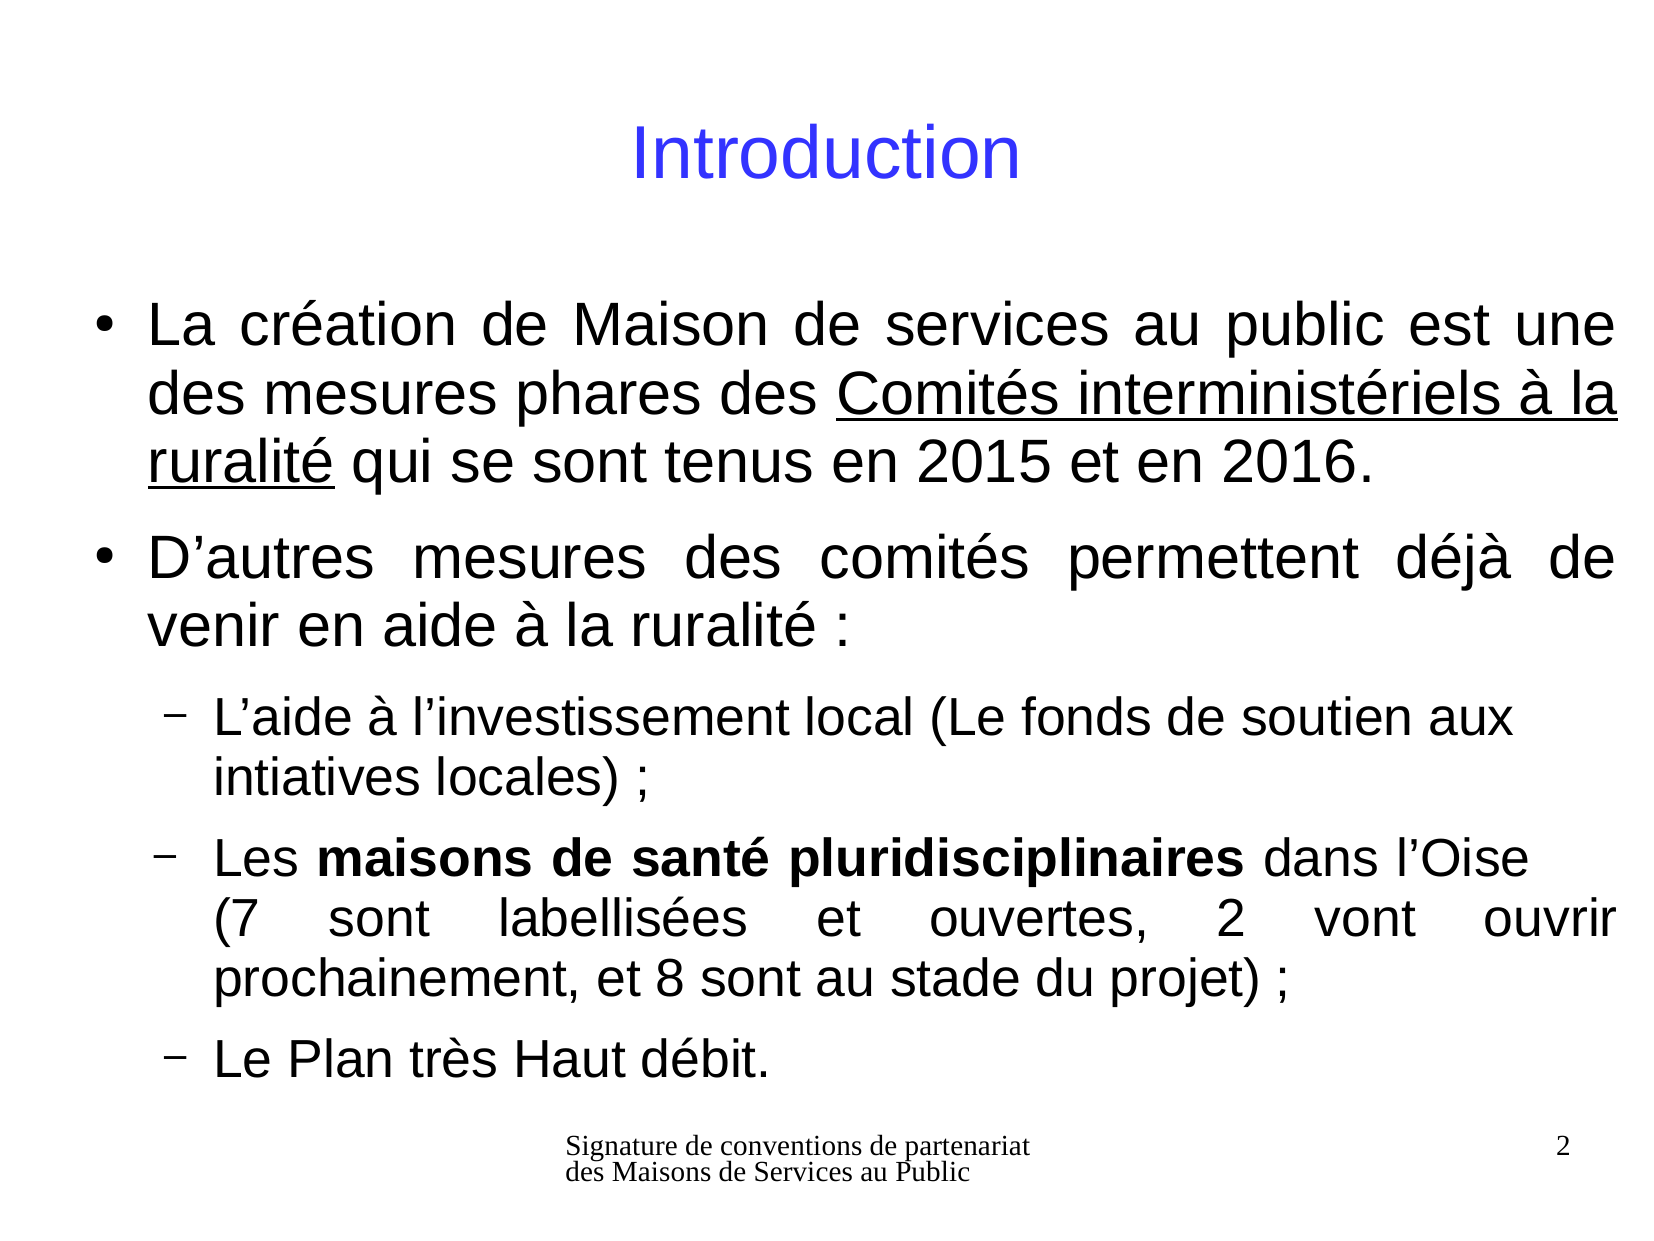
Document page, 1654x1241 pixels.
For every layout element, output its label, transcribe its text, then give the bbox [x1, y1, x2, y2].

list La création de Maison de services au public est une des mesures phares des Comités interministériels à la ruralité qui se sont tenus en 2015 et en 2016. D’autres mesures des comités permettent déjà de venir en aide à la ruralité : L’aide à l’investissement local (Le fonds de soutien aux intiatives locales) ; Les maisons de santé pluridisciplinaires dans l’Oise (7 sont labellisées et ouvertes, 2 vont ouvrir prochainement, et 8 sont au stade du projet) ; Le Plan très Haut débit. [82, 290, 1619, 1099]
title Introduction [82, 49, 1571, 257]
